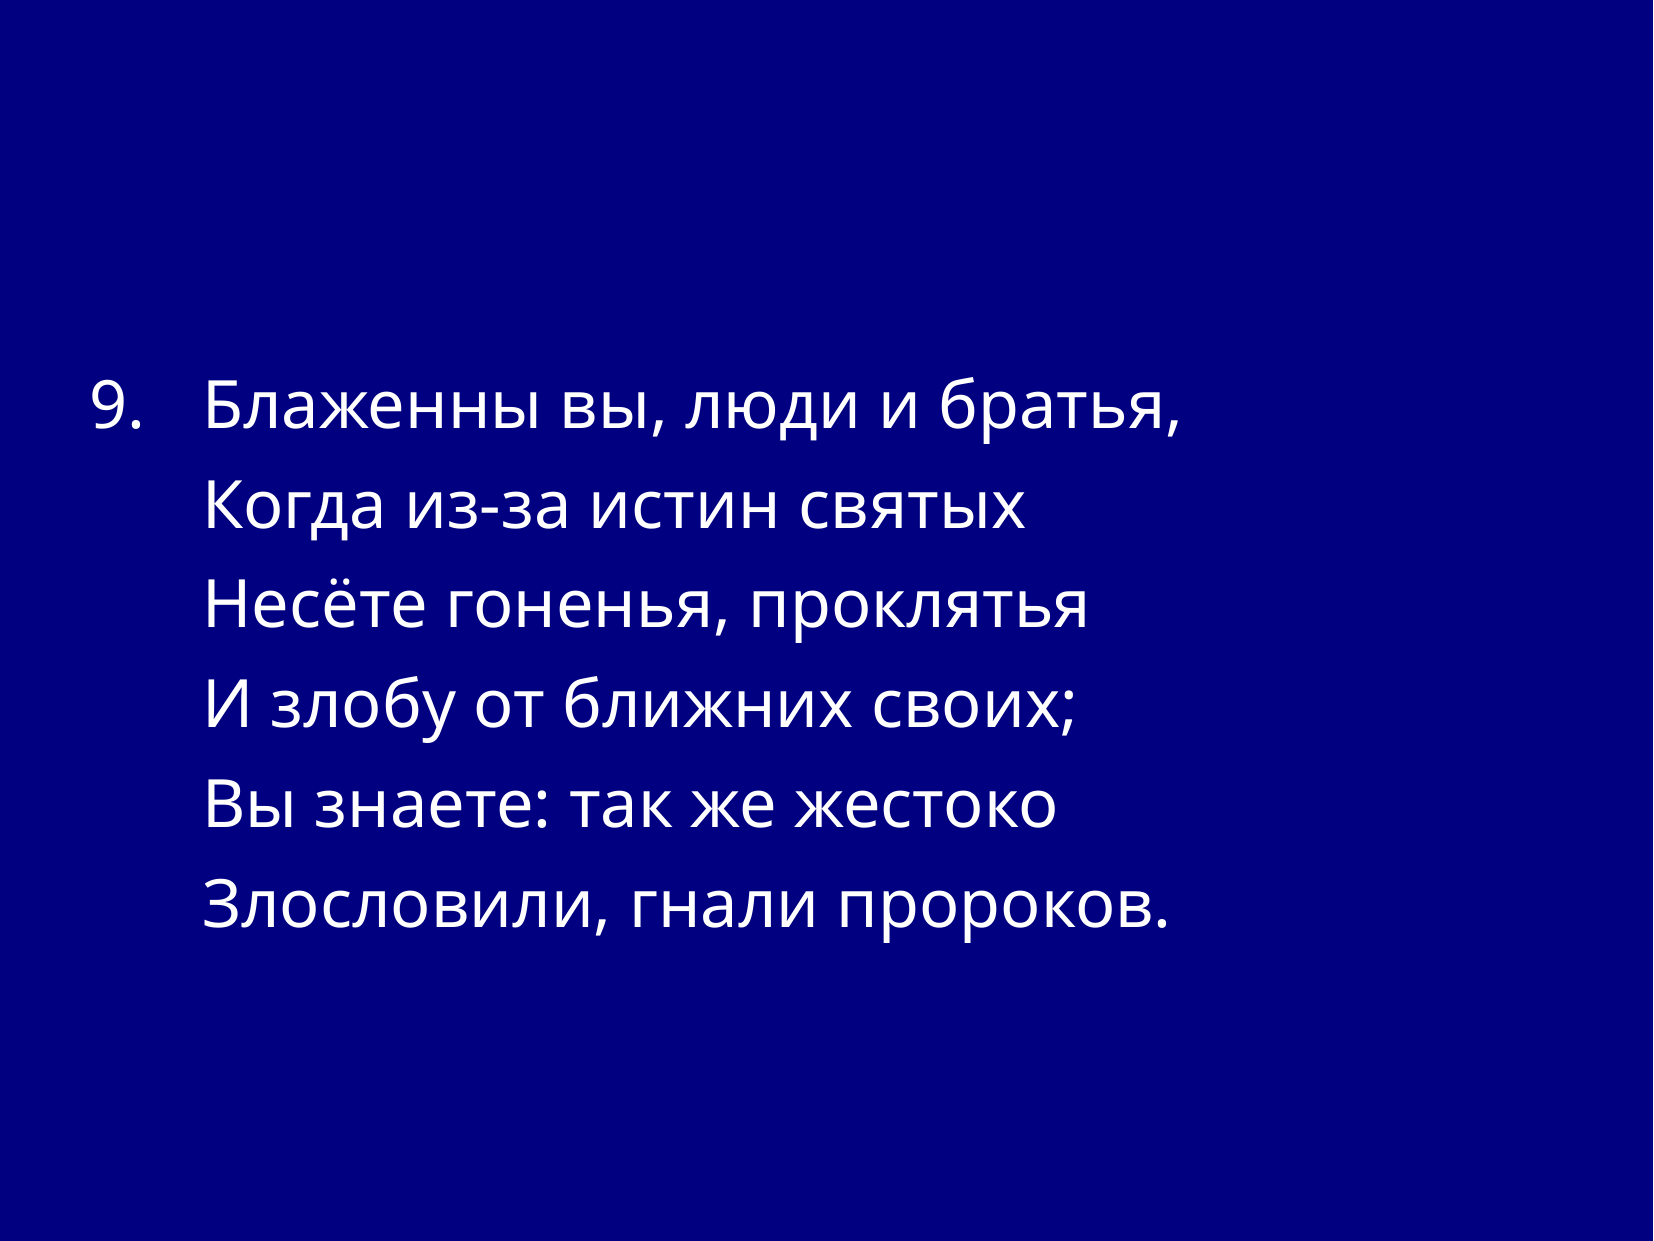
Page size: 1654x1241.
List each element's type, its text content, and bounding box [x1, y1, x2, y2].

text_box 9. Блаженны вы, люди и братья, Когда из-за истин святых Несёте гоненья, проклятья И злобу от ближних своих; Вы знаете: так же жестоко Злословили, гнали пророков. [75, 150, 1576, 1163]
